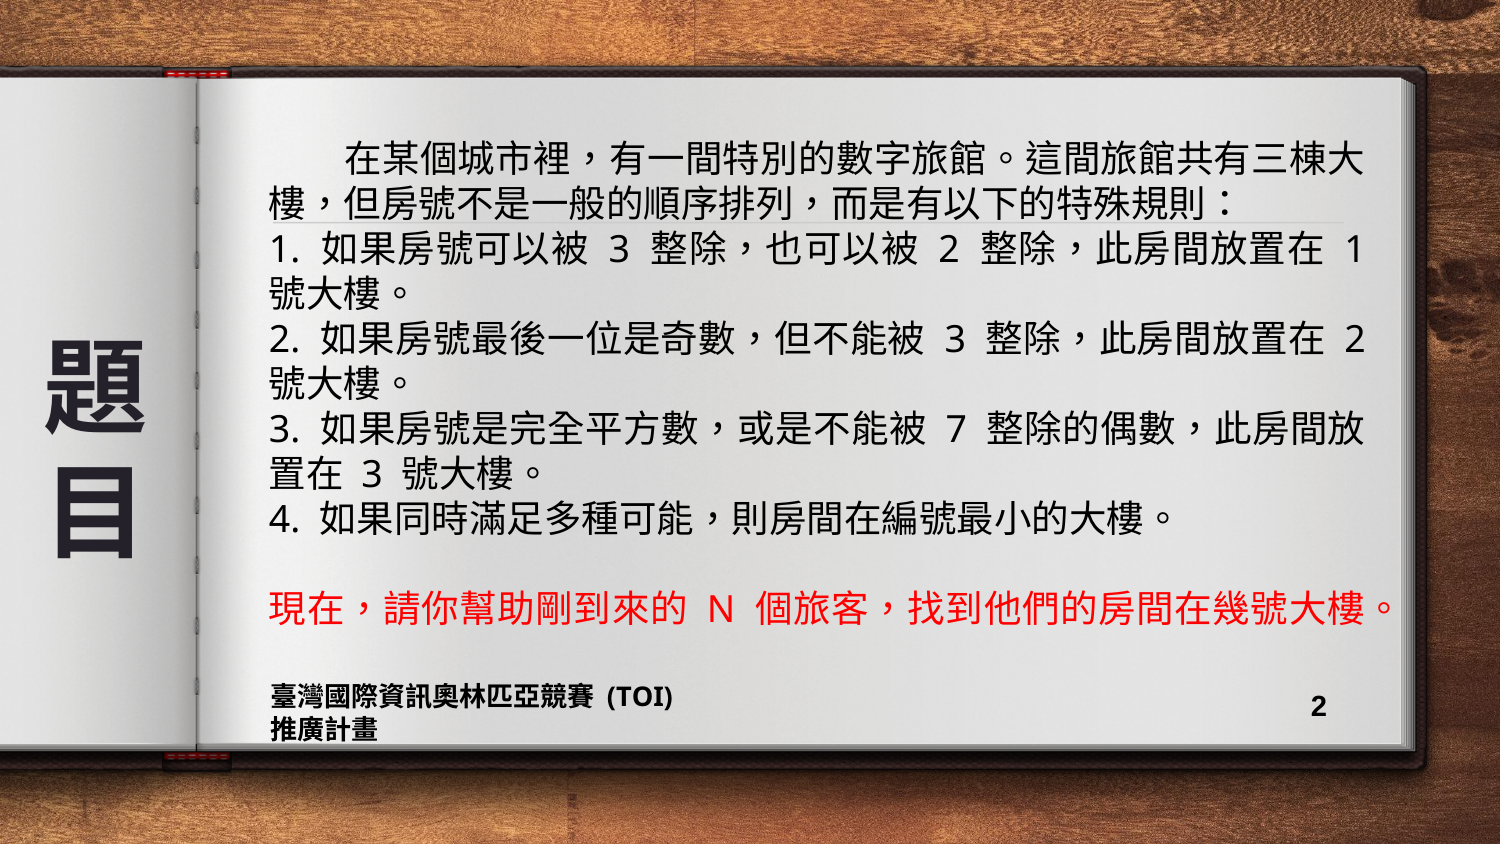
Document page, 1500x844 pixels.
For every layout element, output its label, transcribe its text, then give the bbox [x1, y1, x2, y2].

text_box 2 [1295, 672, 1386, 737]
text_box 題 目 [28, 306, 210, 552]
text_box 在某個城市裡，有一間特別的數字旅館。這間旅館共有三棟大樓，但房號不是一般的順序排列，而是有以下的特殊規則： 1. 如果房號可以被 3 整除，也可以被 2 整除，此房間放置在 1 號大樓。 2. 如果房號最後一位是奇數，但不能被 3 整除，此房間放置在 2 號大樓。 3. 如果房號是完全平方數，或是不能被 7 整除的偶數，此房間放置在 3 號大樓。 4. 如果同時滿足多種可能，則房間在編號最小的大樓。 現在，請你幫助剛到來的 N 個旅客，找到他們的房間在幾號大樓。 [254, 128, 1386, 672]
